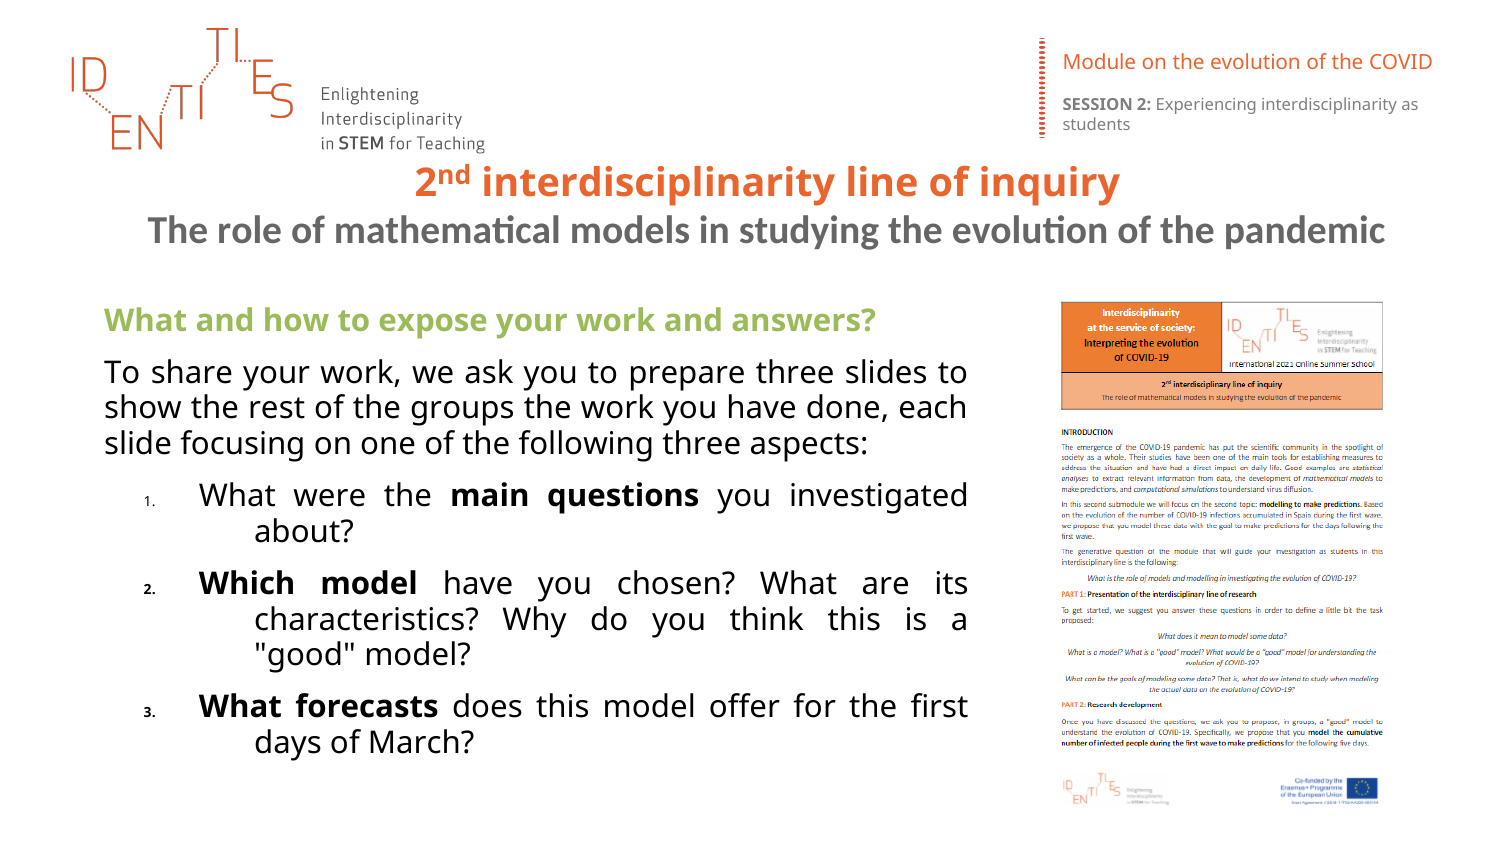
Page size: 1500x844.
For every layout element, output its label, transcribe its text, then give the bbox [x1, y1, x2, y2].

title 2nd interdisciplinarity line of inquiry The role of mathematical models in studying the evolution of the pandemic [107, 93, 1428, 316]
subtitle What and how to expose your work and answers? To share your work, we ask you to prepare three slides to show the rest of the groups the work you have done, each slide focusing on one of the following three aspects: What were the main questions you investigated about? Which model have you chosen? What are its characteristics? Why do you think this is a "good" model? What forecasts does this model offer for the first days of March? [89, 295, 985, 813]
picture [1047, 316, 1399, 827]
picture [71, 24, 485, 157]
text_box Module on the evolution of the COVID SESSION 2: Experiencing interdisciplinarity as students [1047, 41, 1500, 135]
picture [1039, 38, 1048, 93]
